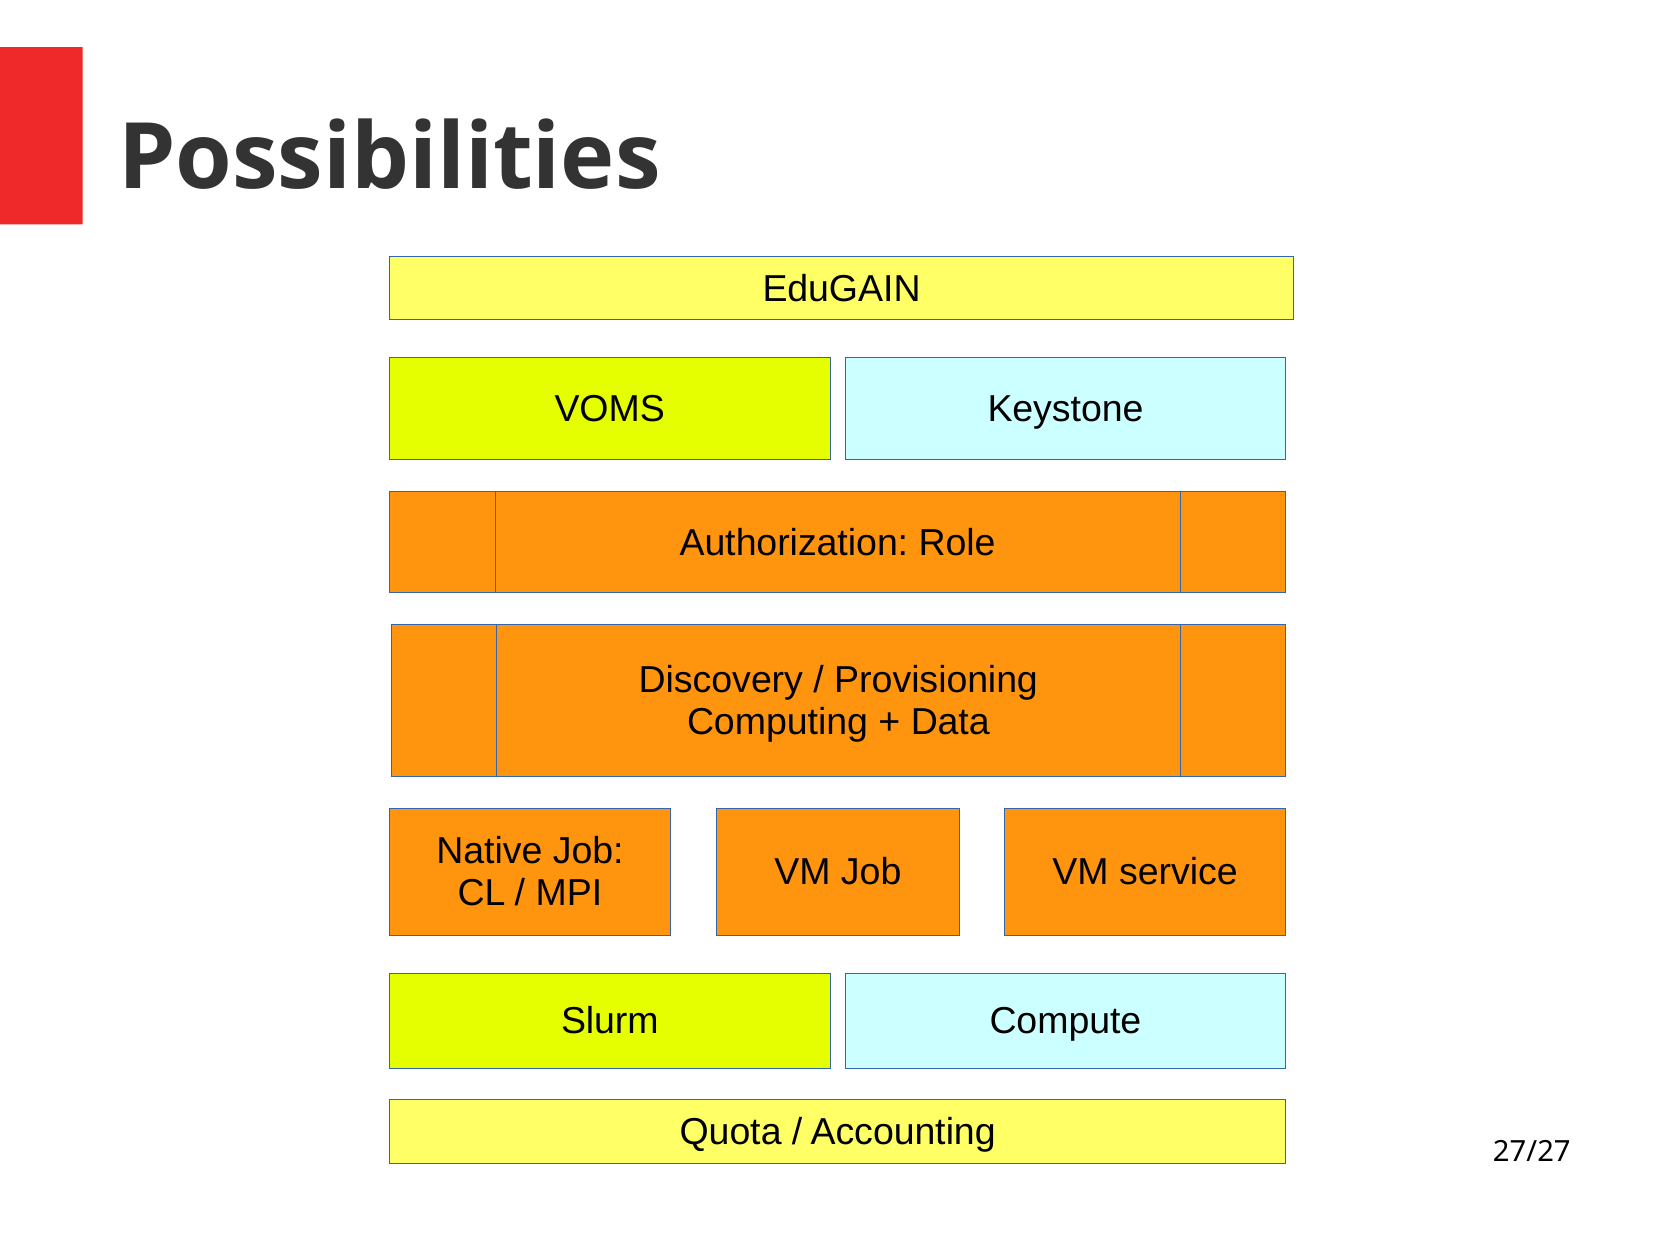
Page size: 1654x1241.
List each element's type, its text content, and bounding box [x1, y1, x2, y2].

text_box Native Job: CL / MPI [389, 808, 671, 936]
text_box VOMS [389, 357, 831, 460]
text_box EduGAIN [389, 257, 1294, 320]
text_box Quota / Accounting [389, 1099, 1286, 1164]
text_box VM service [1004, 808, 1286, 936]
text_box Authorization: Role [390, 491, 1286, 593]
text_box Compute [845, 973, 1286, 1069]
text_box Discovery / Provisioning Computing + Data [391, 624, 1286, 777]
text_box VM Job [716, 808, 960, 936]
text_box Slurm [389, 973, 831, 1069]
title Possibilities [118, 49, 1571, 257]
text_box Keystone [845, 357, 1286, 460]
